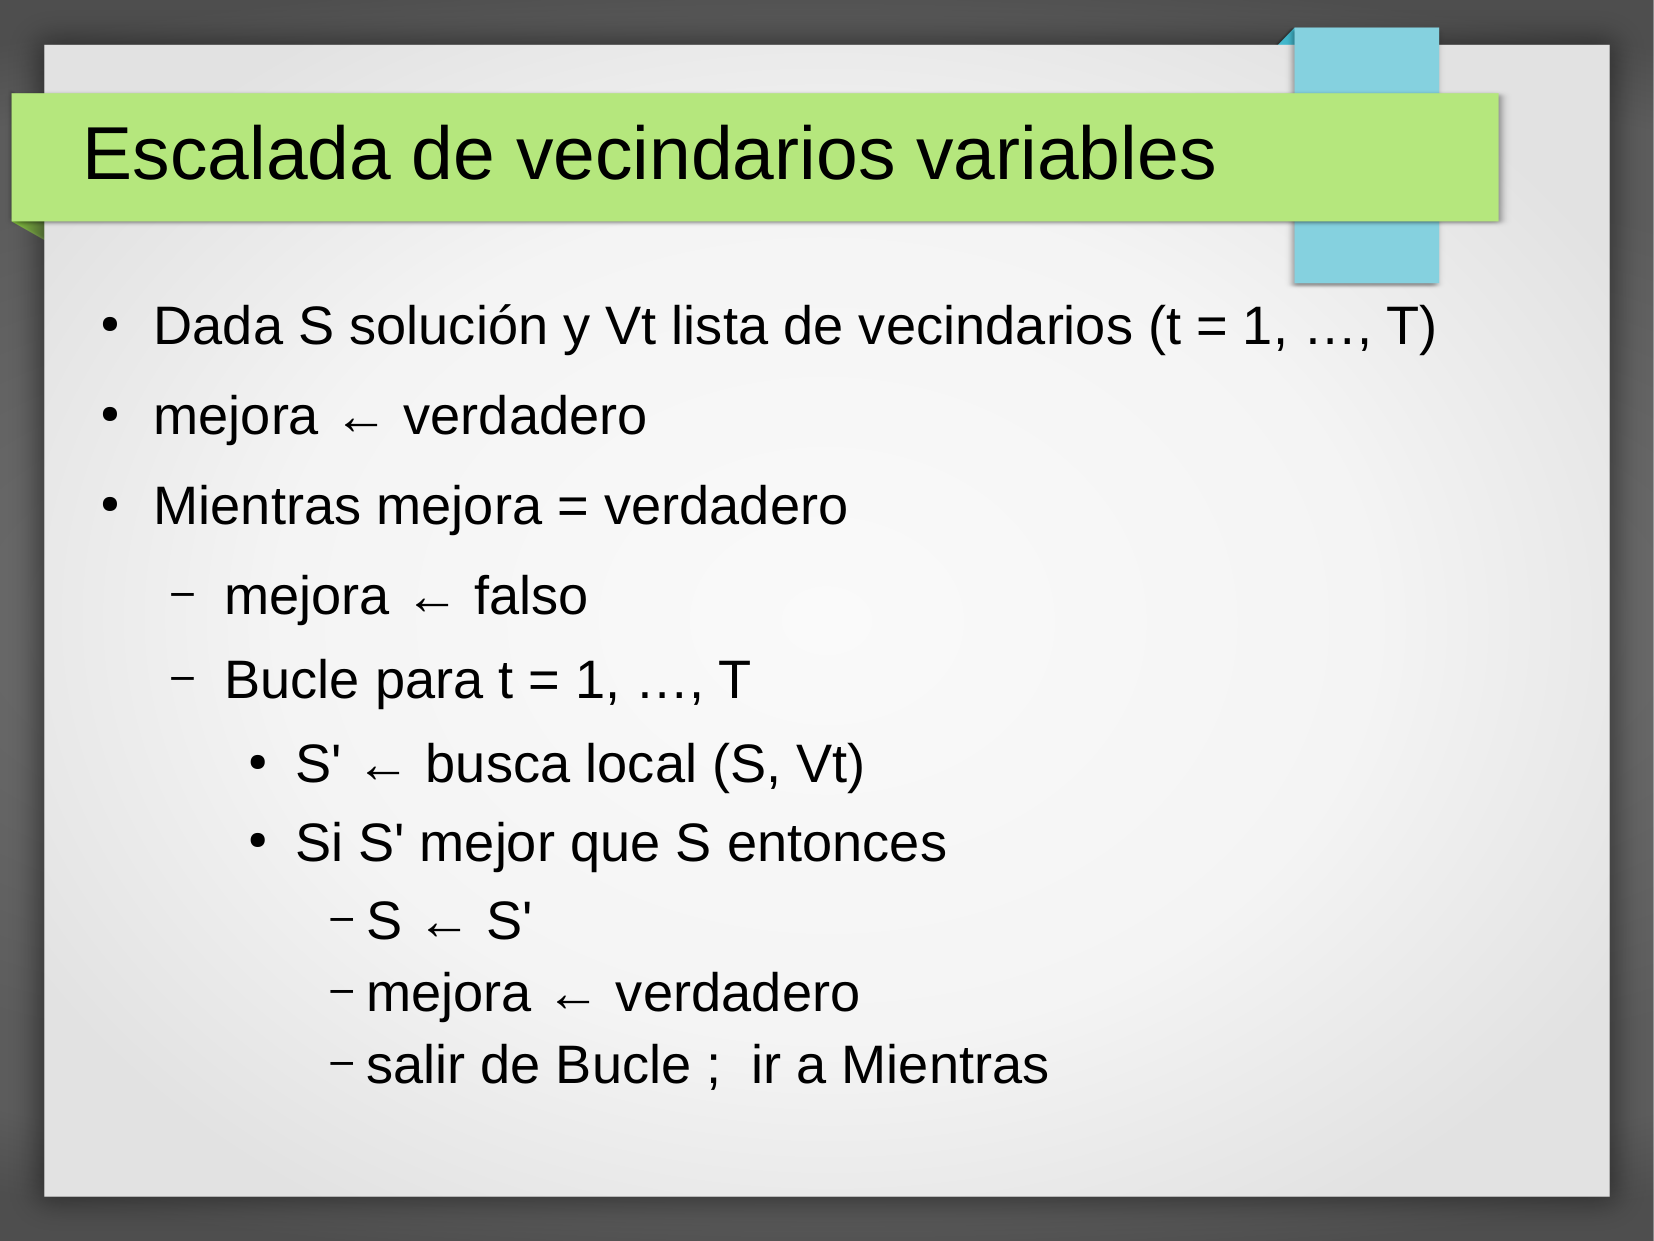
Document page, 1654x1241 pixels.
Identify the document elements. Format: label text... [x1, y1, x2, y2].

picture [0, 0, 1654, 1241]
list Dada S solución y Vt lista de vecindarios (t = 1, …, T) mejora ← verdadero Mientras mejora = verdadero mejora ← falso Bucle para t = 1, …, T S' ← busca local (S, Vt) Si S' mejor que S entonces S ← S' mejora ← verdadero salir de Bucle ; ir a Mientras [82, 295, 1571, 1134]
title Escalada de vecindarios variables [82, 94, 1264, 213]
